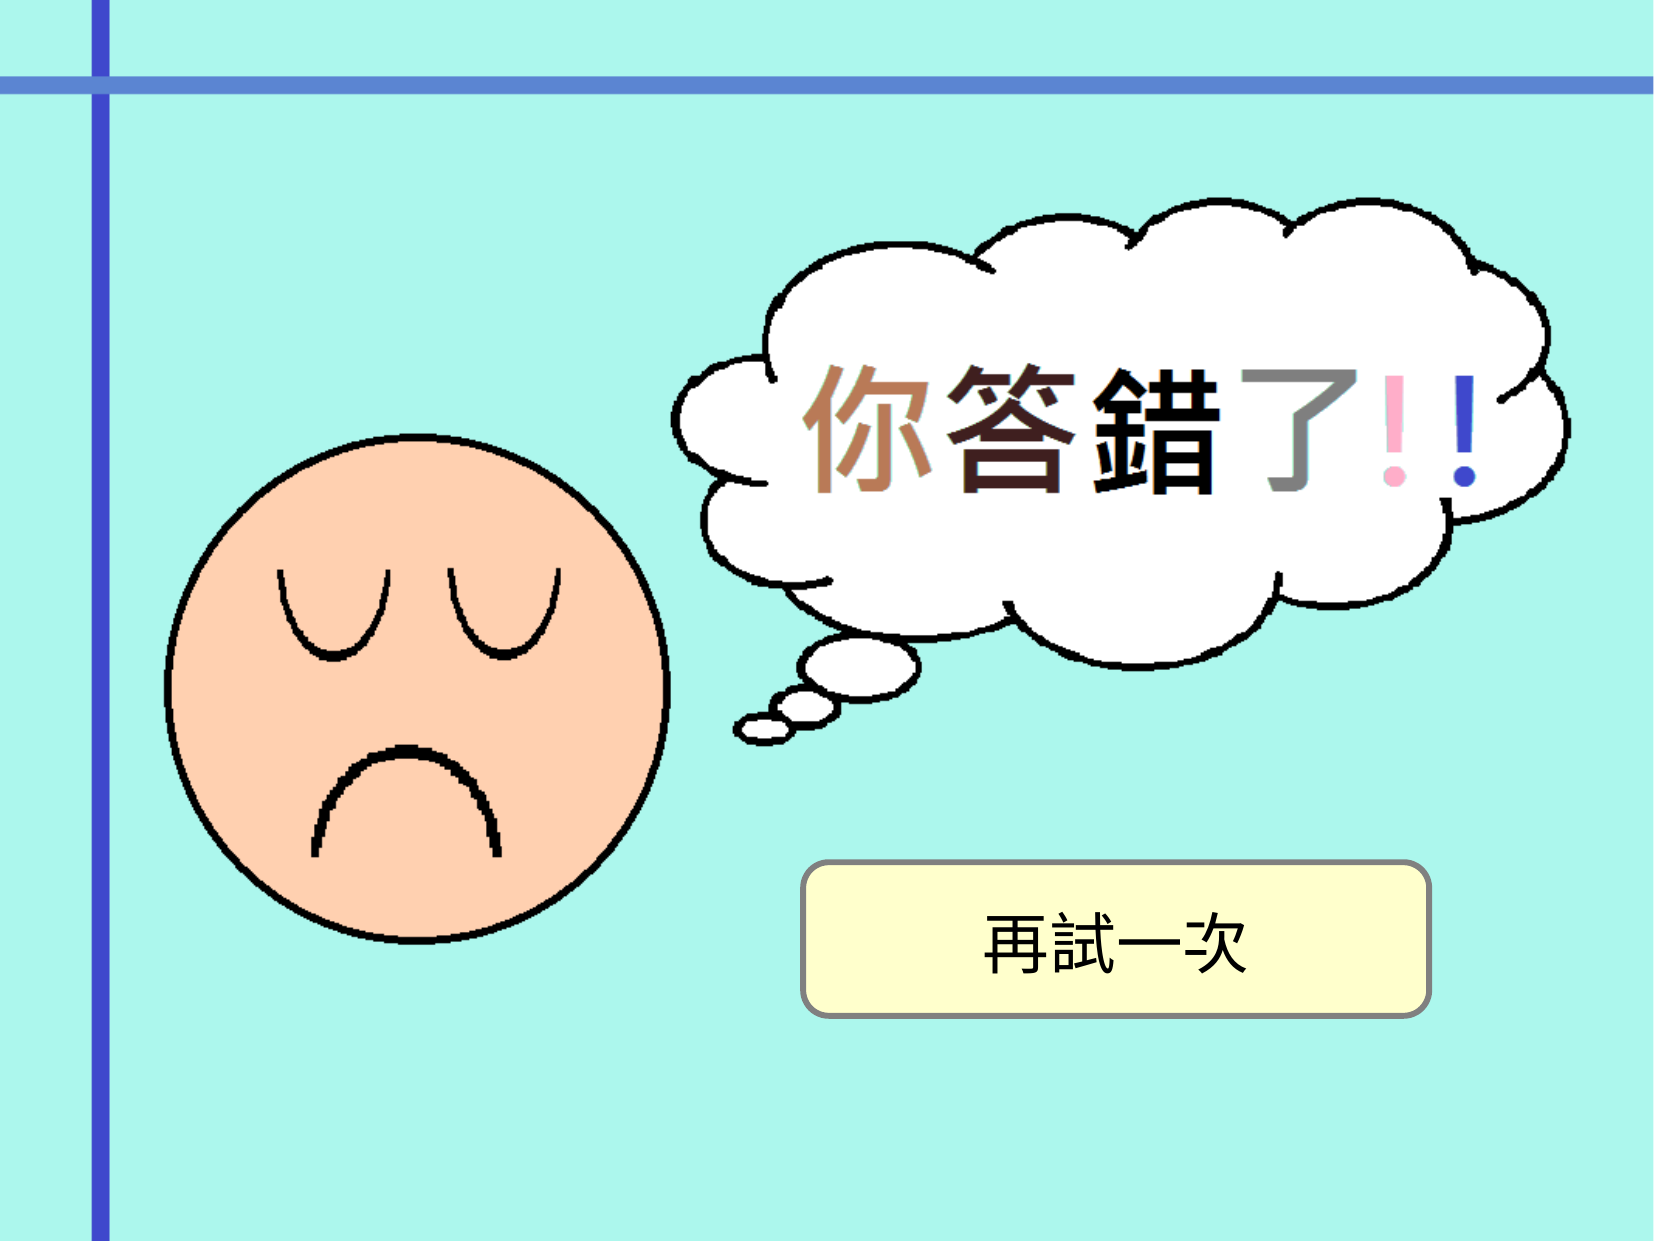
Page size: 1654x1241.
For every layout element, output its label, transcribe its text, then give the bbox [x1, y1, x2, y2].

text_box 再試一次 [803, 862, 1430, 1016]
picture [0, 0, 1654, 1241]
